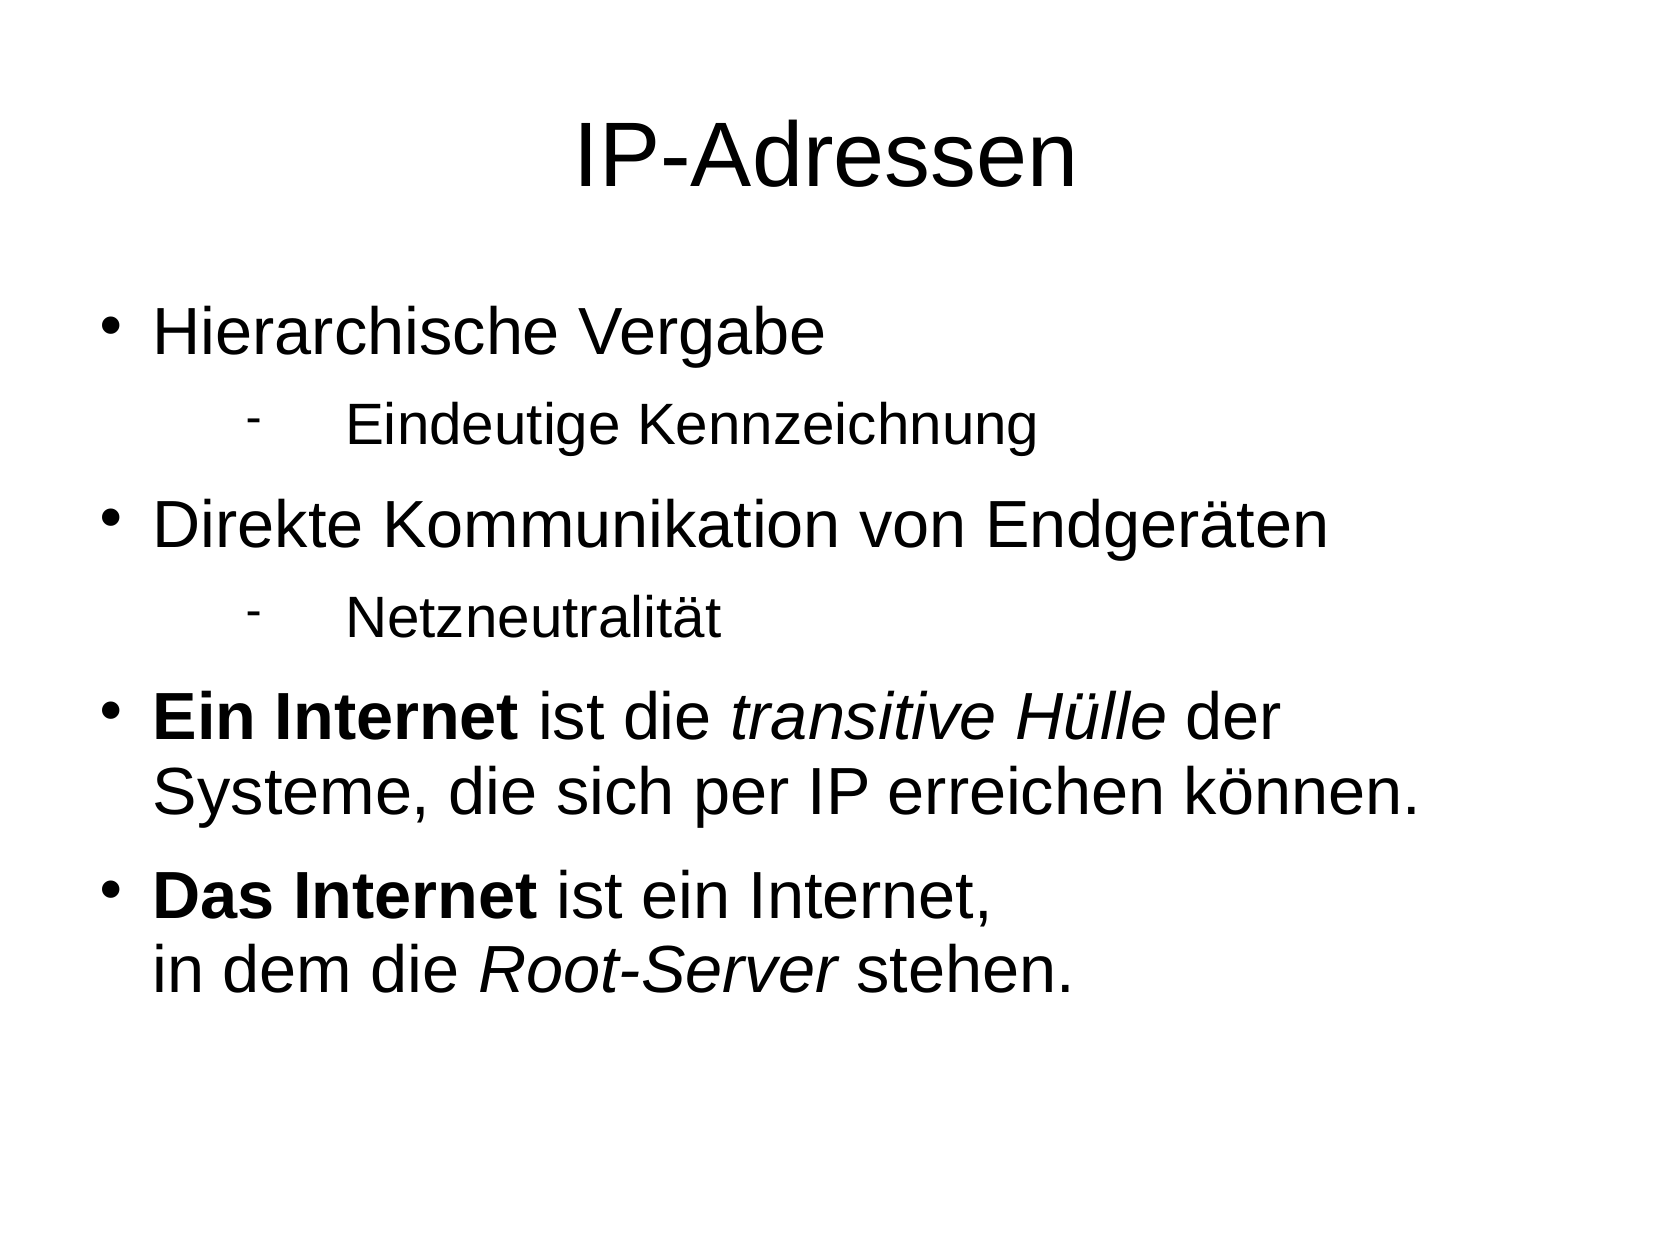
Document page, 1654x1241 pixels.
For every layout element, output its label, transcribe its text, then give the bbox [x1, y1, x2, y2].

list Hierarchische Vergabe Eindeutige Kennzeichnung Direkte Kommunikation von Endgeräten Netzneutralität Ein Internet ist die transitive Hülle der Systeme, die sich per IP erreichen können. Das Internet ist ein Internet, in dem die Root-Server stehen. [82, 290, 1571, 1010]
title IP-Adressen [82, 49, 1571, 257]
